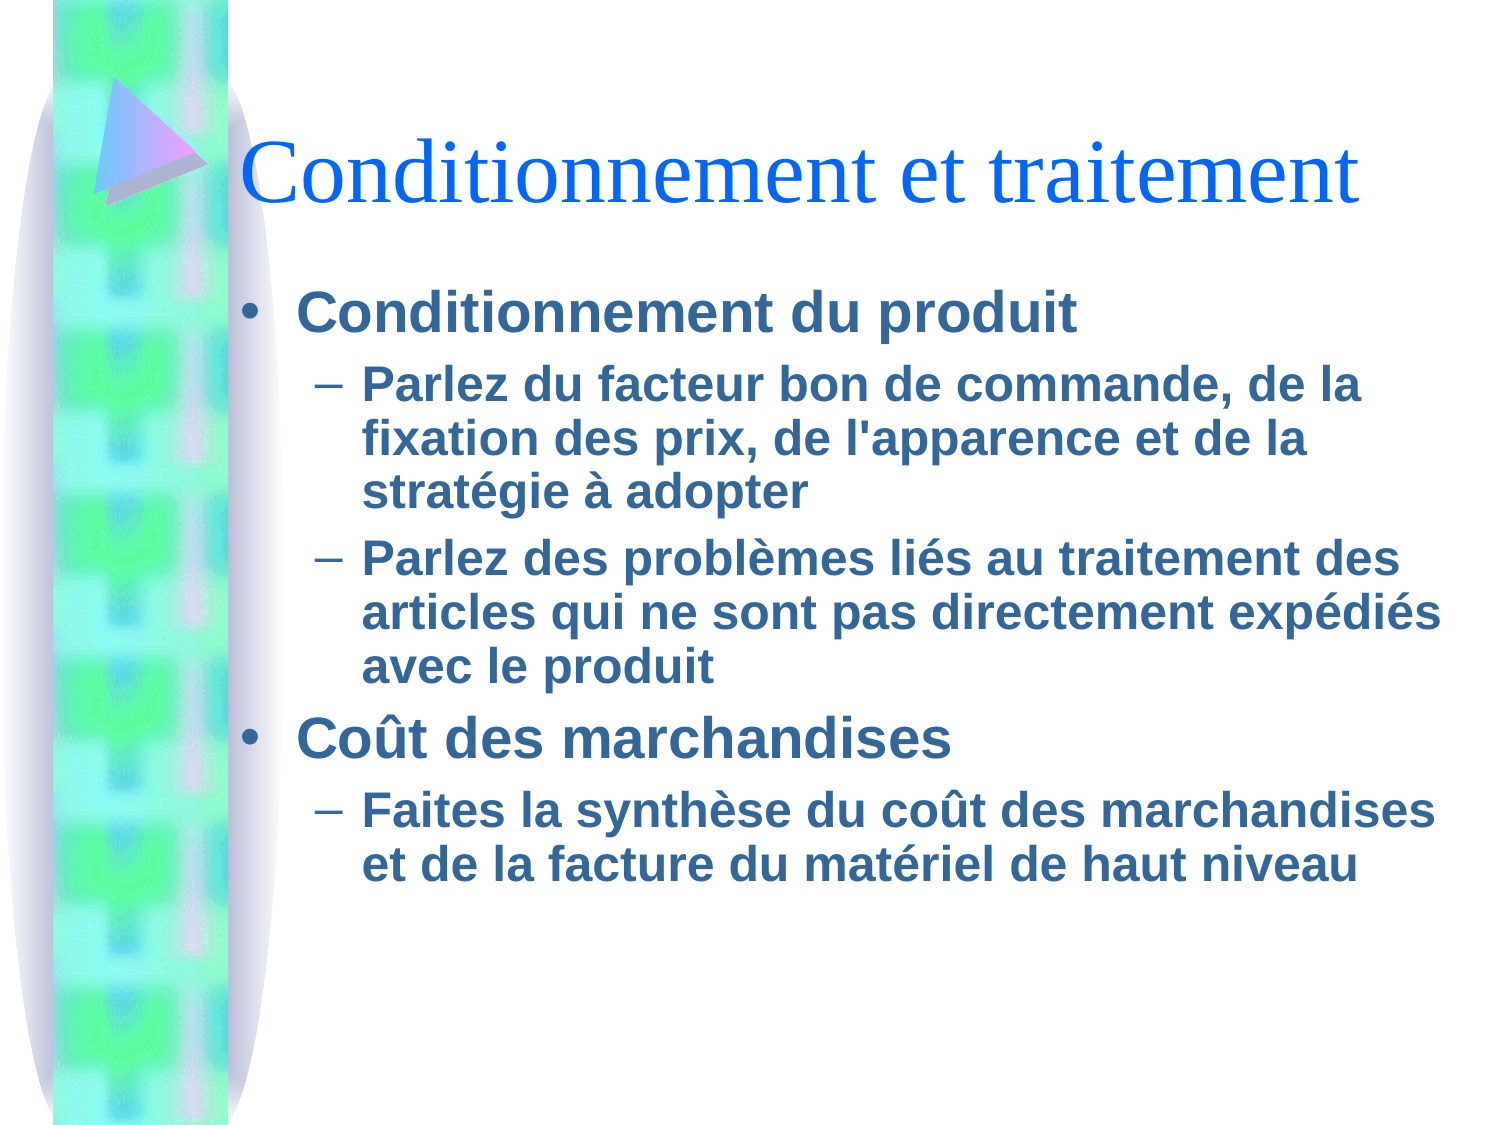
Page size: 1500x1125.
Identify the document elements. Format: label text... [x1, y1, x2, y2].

title Conditionnement et traitement [224, 40, 1500, 229]
picture [53, 0, 229, 1125]
list Conditionnement du produit Parlez du facteur bon de commande, de la fixation des prix, de l'apparence et de la stratégie à adopter Parlez des problèmes liés au traitement des articles qui ne sont pas directement expédiés avec le produit Coût des marchandises Faites la synthèse du coût des marchandises et de la facture du matériel de haut niveau [224, 275, 1500, 951]
